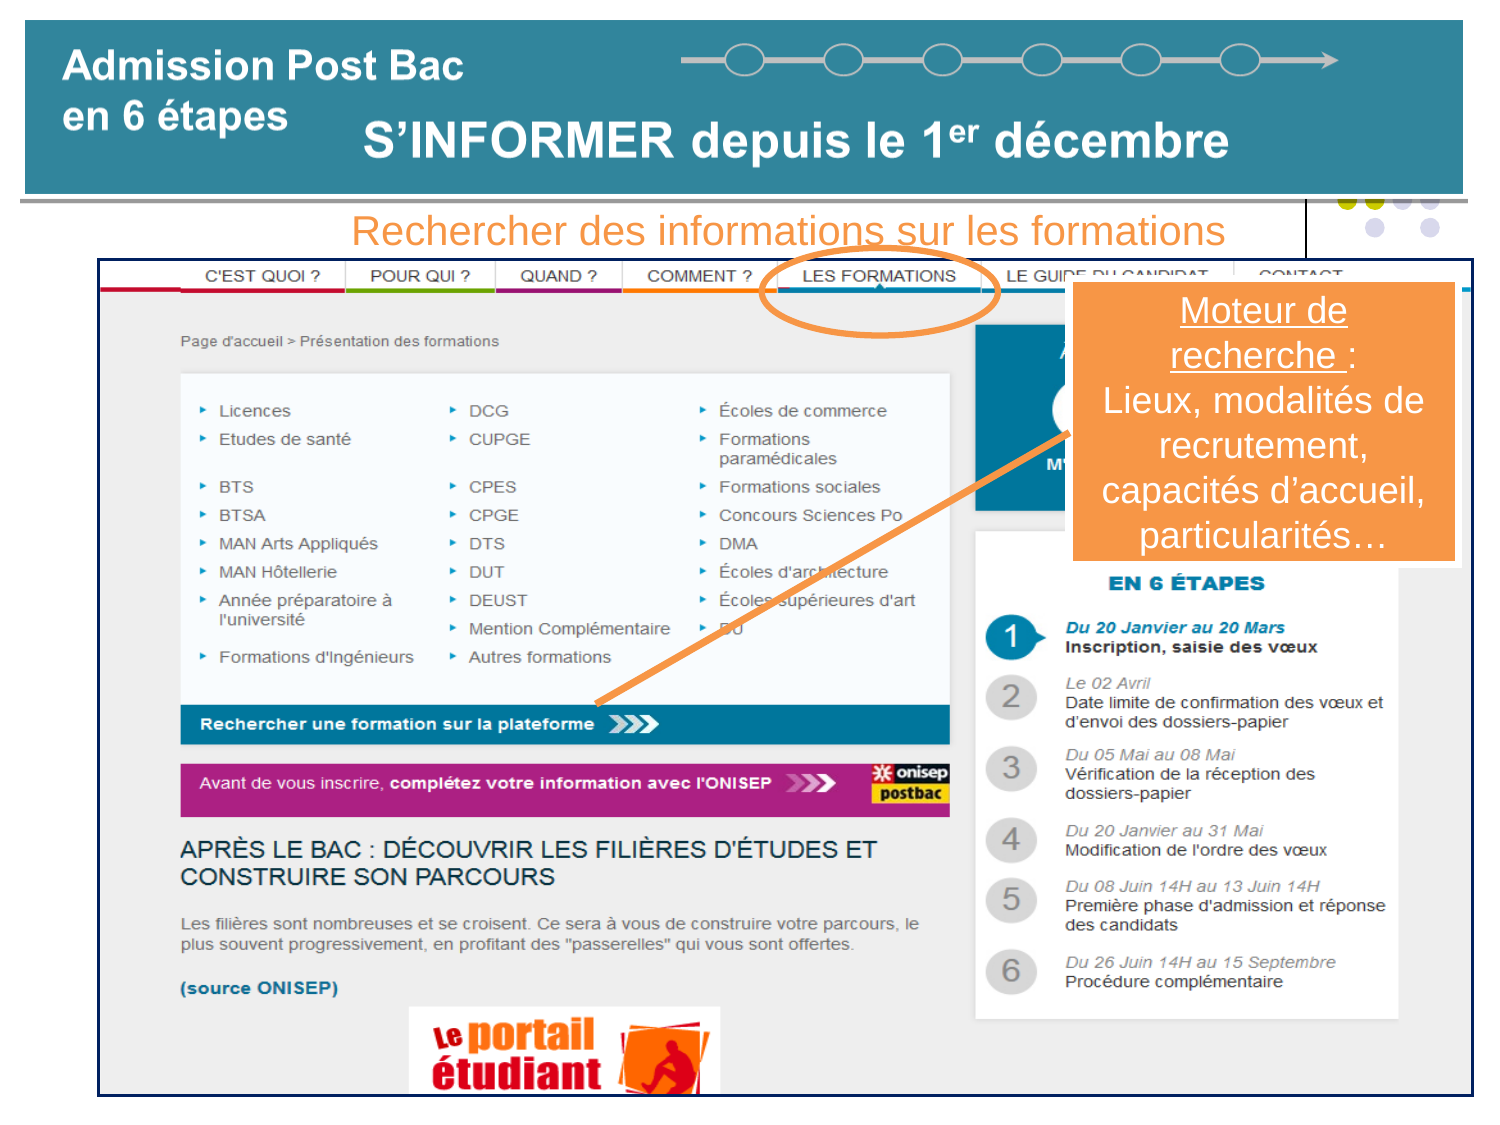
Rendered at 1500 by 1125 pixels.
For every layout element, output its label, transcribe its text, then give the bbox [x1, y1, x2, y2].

text_box Rechercher des informations sur les formations [806, 252, 954, 262]
text_box Moteur de recherche : Lieux, modalités de recrutement, capacités d’accueil, particularités… [1068, 278, 1459, 565]
text_box Rechercher des informations sur les formations [336, 196, 1317, 262]
picture [100, 261, 1471, 1094]
picture [20, 15, 1468, 204]
picture [765, 262, 994, 332]
